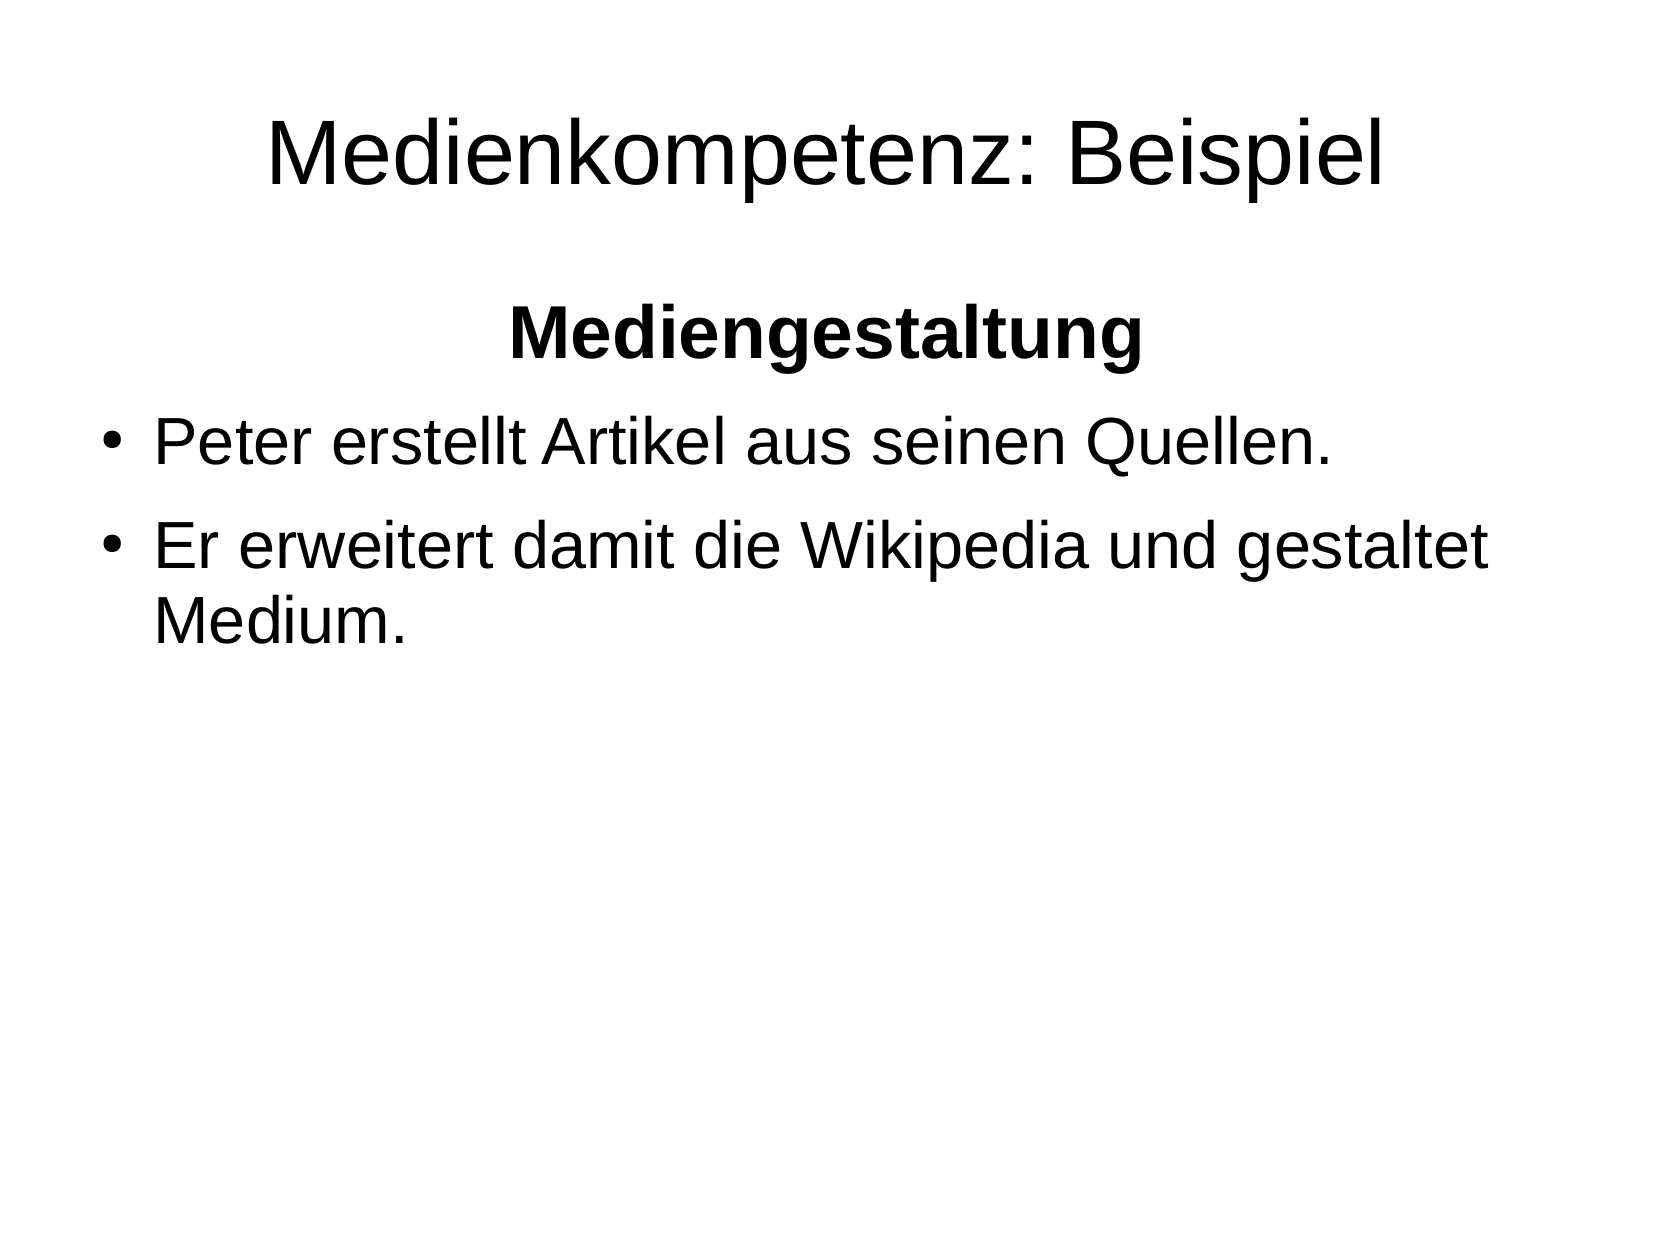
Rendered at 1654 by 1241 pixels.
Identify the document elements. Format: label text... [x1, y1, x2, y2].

list Mediengestaltung Peter erstellt Artikel aus seinen Quellen. Er erweitert damit die Wikipedia und gestaltet Medium. [82, 290, 1571, 1109]
title Medienkompetenz: Beispiel [82, 49, 1571, 257]
